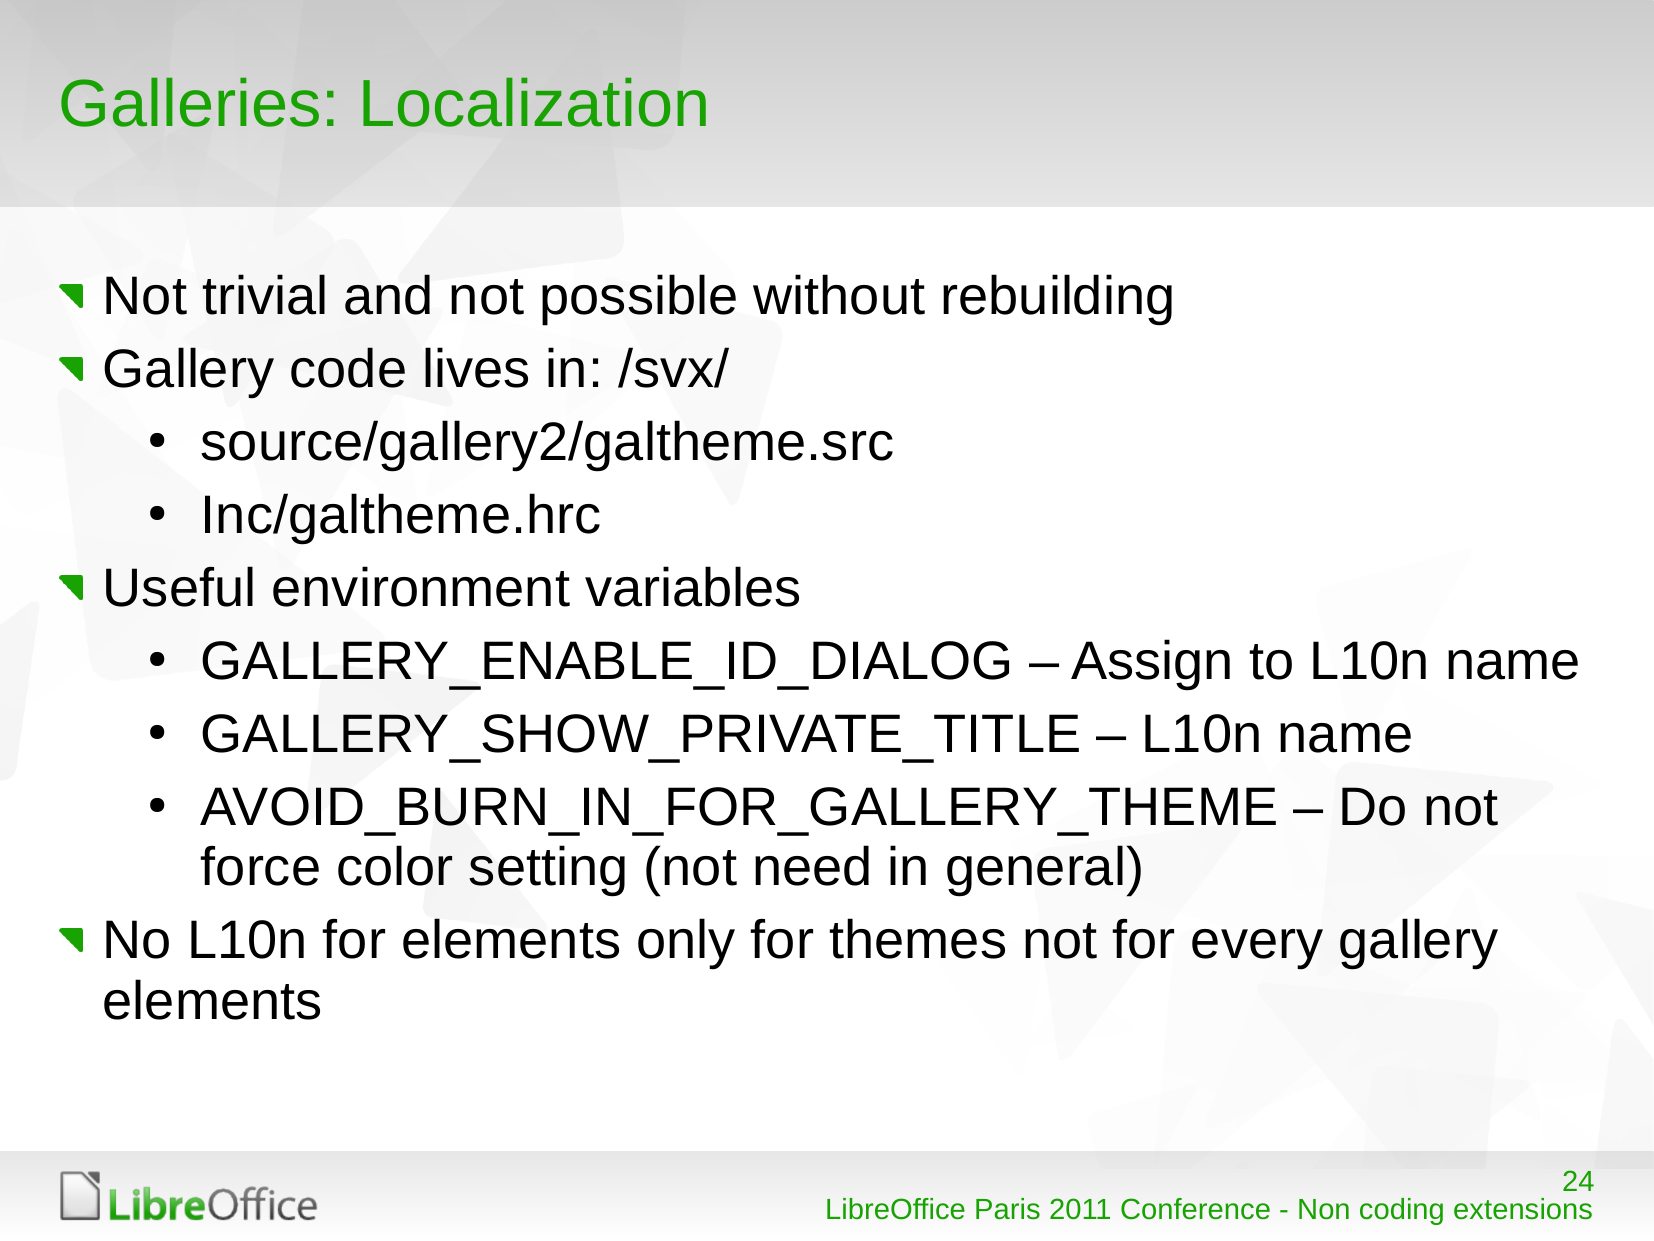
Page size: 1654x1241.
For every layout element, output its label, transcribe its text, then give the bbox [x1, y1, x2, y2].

picture [41, 1152, 337, 1240]
picture [915, 548, 1654, 1169]
picture [0, 0, 783, 931]
title Galleries: Localization [59, 29, 1595, 178]
list Not trivial and not possible without rebuilding Gallery code lives in: /svx/ source/gallery2/galtheme.src Inc/galtheme.hrc Useful environment variables GALLERY_ENABLE_ID_DIALOG – Assign to L10n name GALLERY_SHOW_PRIVATE_TITLE – L10n name AVOID_BURN_IN_FOR_GALLERY_THEME – Do not force color setting (not need in general) No L10n for elements only for themes not for every gallery elements [59, 265, 1595, 1070]
